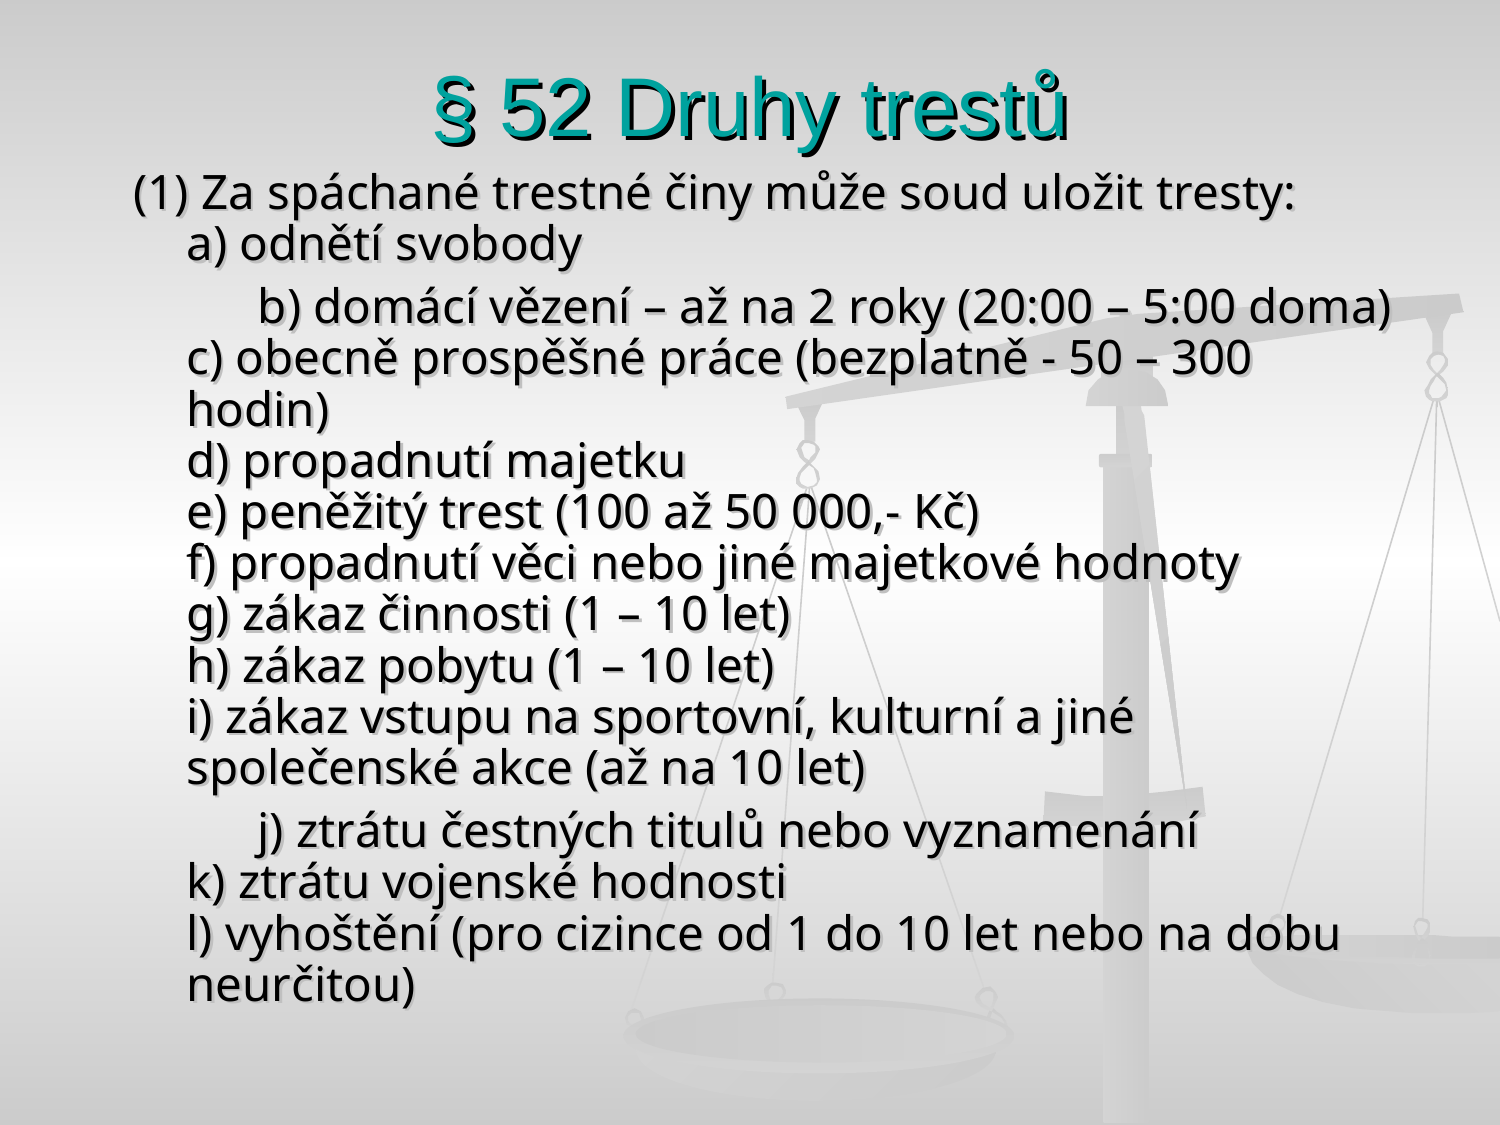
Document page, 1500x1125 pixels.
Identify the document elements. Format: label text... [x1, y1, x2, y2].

list (1) Za spáchané trestné činy může soud uložit tresty: a) odnětí svobody b) domácí vězení – až na 2 roky (20:00 – 5:00 doma) c) obecně prospěšné práce (bezplatně - 50 – 300 hodin) d) propadnutí majetku e) peněžitý trest (100 až 50 000,- Kč) f) propadnutí věci nebo jiné majetkové hodnoty g) zákaz činnosti (1 – 10 let) h) zákaz pobytu (1 – 10 let) i) zákaz vstupu na sportovní, kulturní a jiné společenské akce (až na 10 let) j) ztrátu čestných titulů nebo vyznamenání k) ztrátu vojenské hodnosti l) vyhoštění (pro cizince od 1 do 10 let nebo na dobu neurčitou) [64, 160, 1415, 1083]
title § 52 Druhy trestů [75, 45, 1426, 161]
